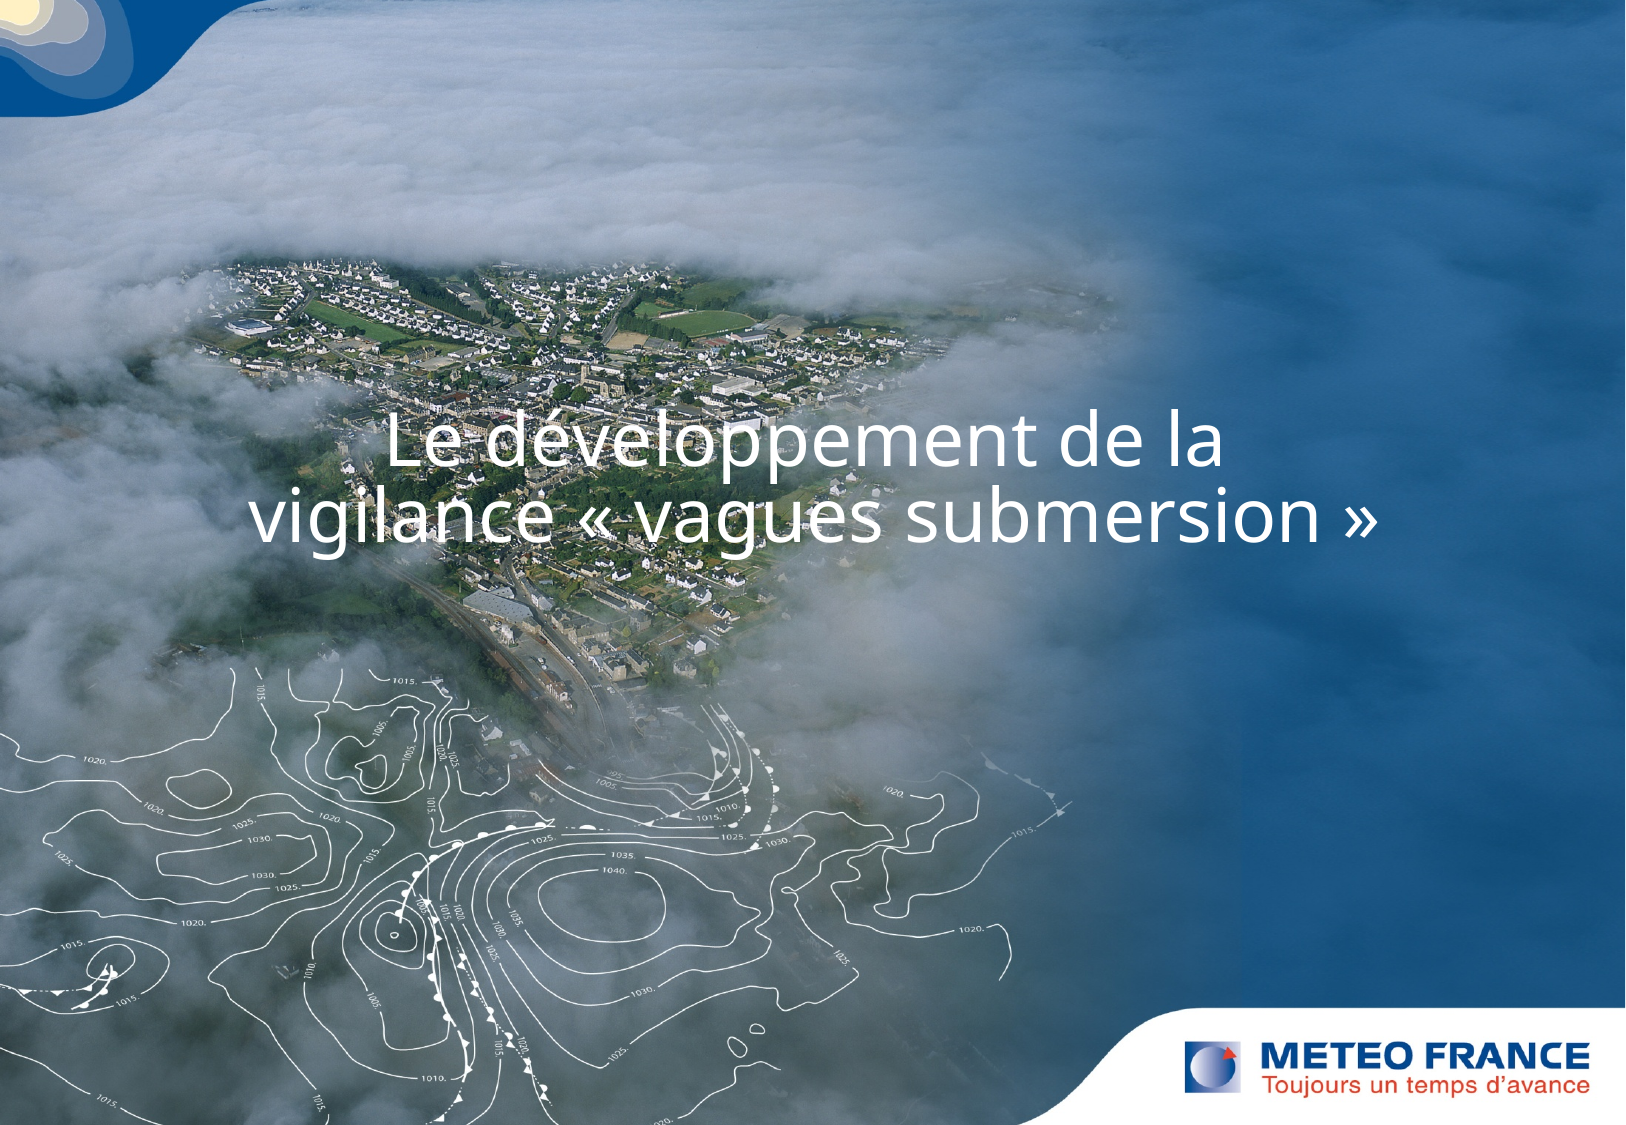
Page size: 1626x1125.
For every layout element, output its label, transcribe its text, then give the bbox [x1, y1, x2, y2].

picture [0, 0, 1626, 1125]
title Le développement de la vigilance « vagues submersion » [2, 404, 1626, 726]
